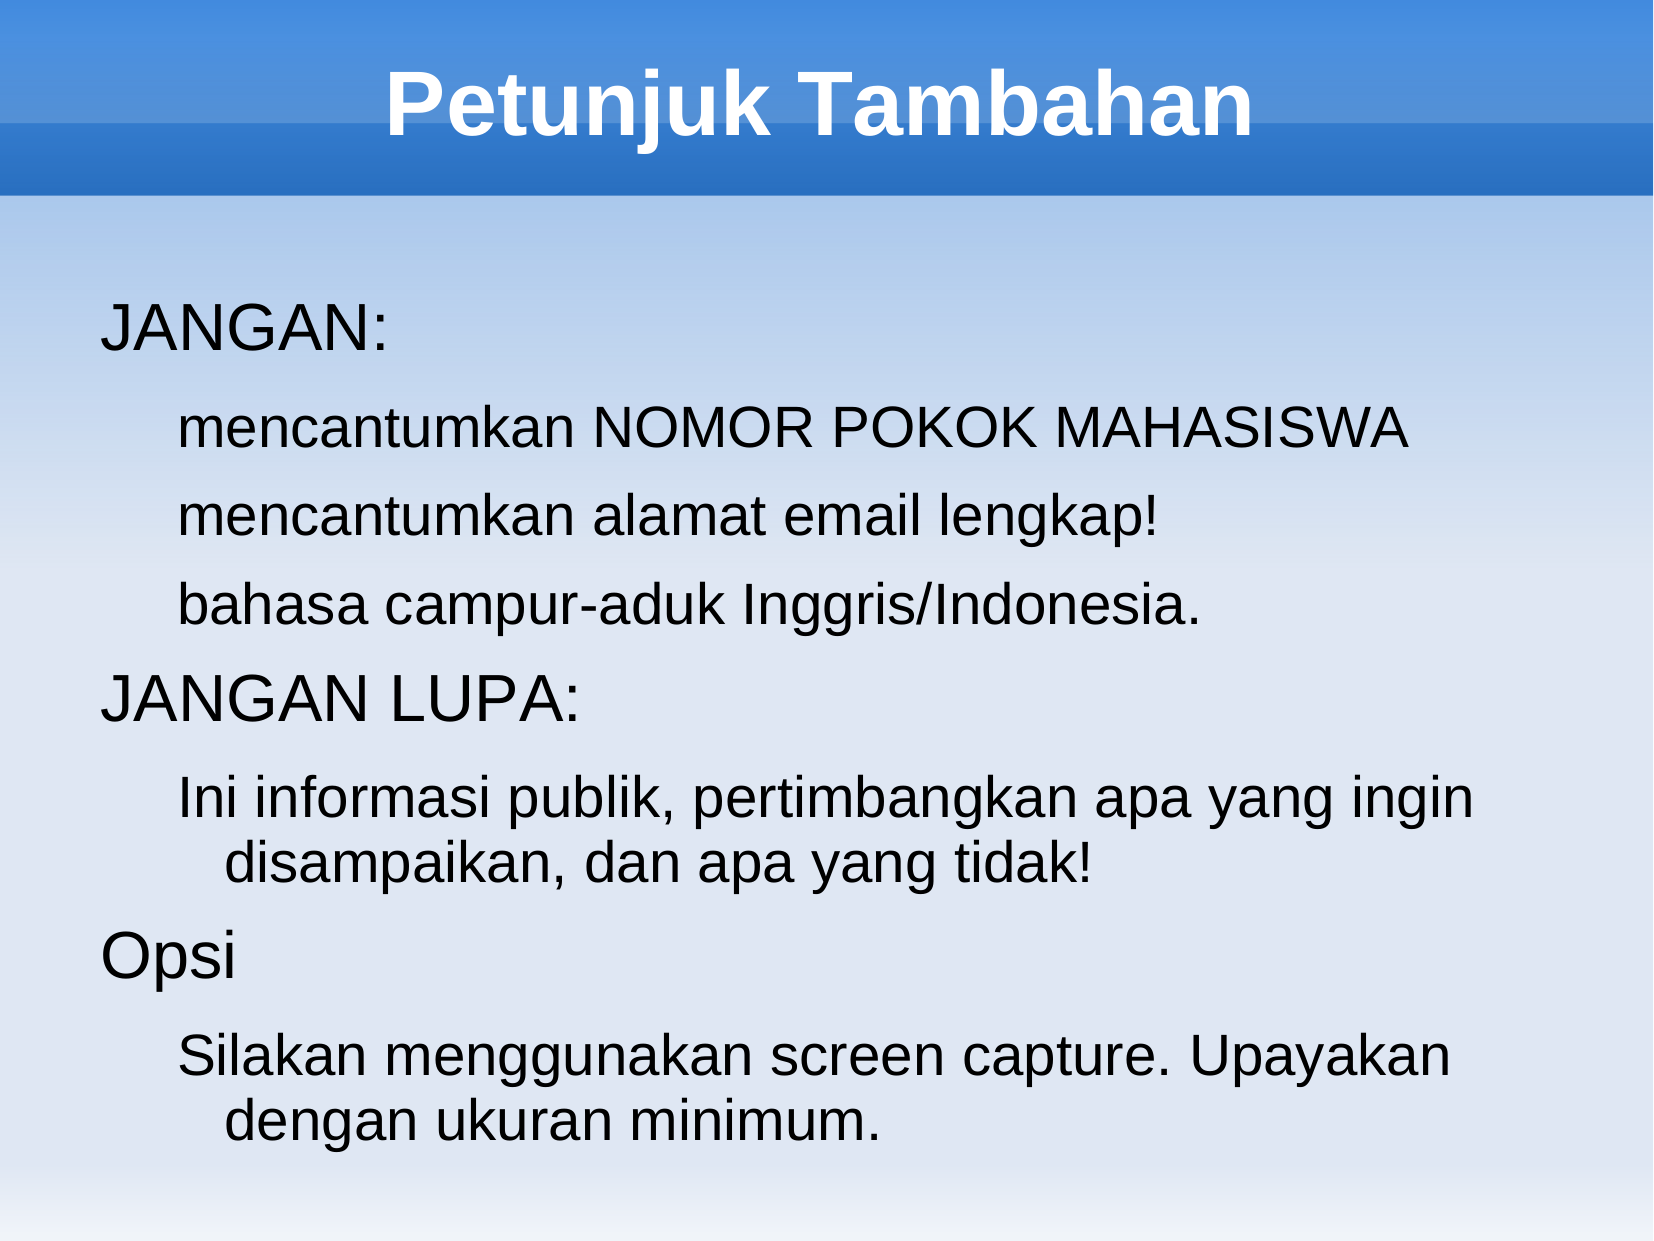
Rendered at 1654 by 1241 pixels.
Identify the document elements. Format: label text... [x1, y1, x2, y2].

title Petunjuk Tambahan [76, 7, 1565, 200]
list JANGAN: mencantumkan NOMOR POKOK MAHASISWA mencantumkan alamat email lengkap! bahasa campur-aduk Inggris/Indonesia. JANGAN LUPA: Ini informasi publik, pertimbangkan apa yang ingin disampaikan, dan apa yang tidak! Opsi Silakan menggunakan screen capture. Upayakan dengan ukuran minimum. [82, 290, 1571, 1153]
picture [0, 0, 1654, 1241]
